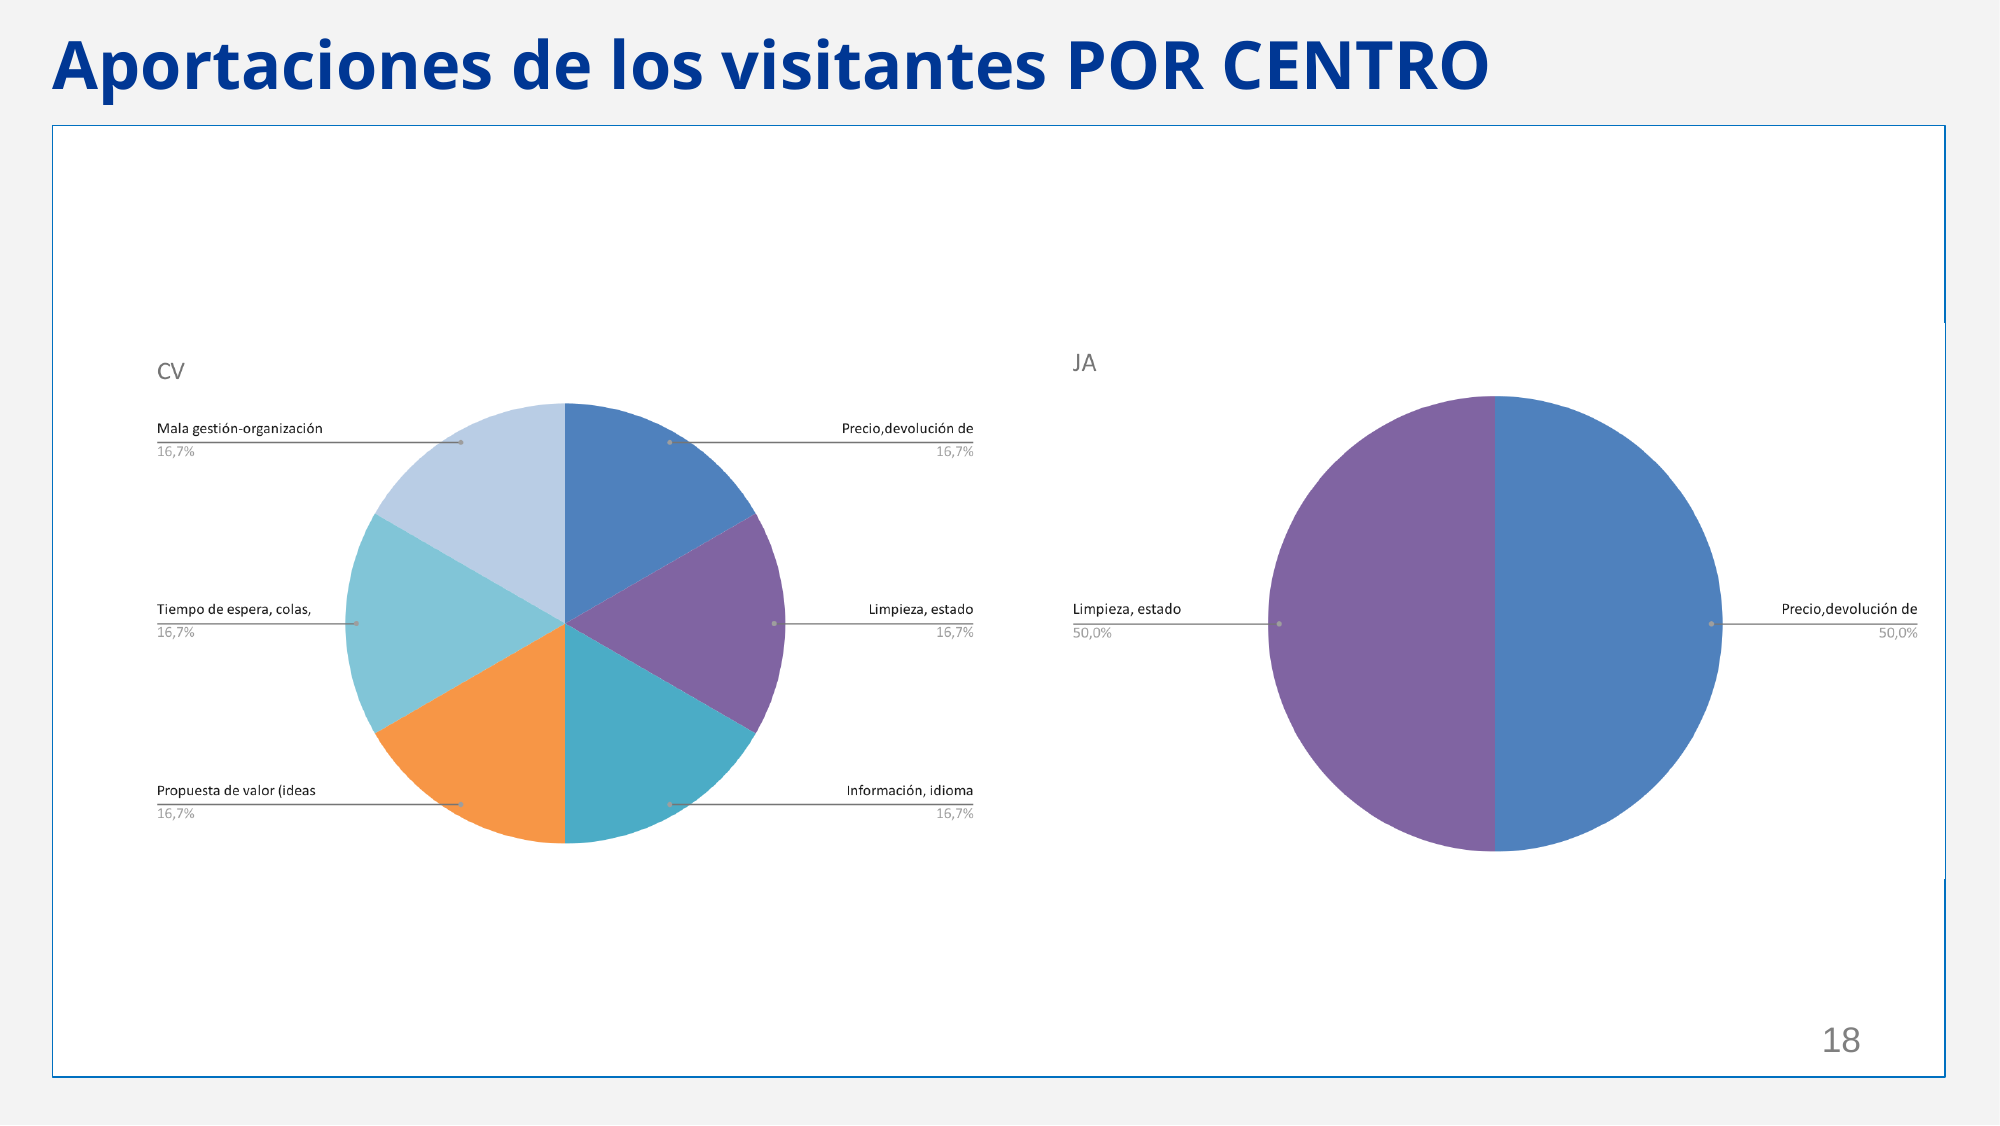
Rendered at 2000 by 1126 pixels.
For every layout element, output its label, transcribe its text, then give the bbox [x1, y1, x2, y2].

picture [1045, 323, 1945, 879]
text_box [52, 125, 1945, 1078]
slide_number <number> [1412, 1008, 1880, 1069]
picture [130, 333, 1000, 870]
text_box Aportaciones de los visitantes POR CENTRO [52, 0, 1945, 125]
